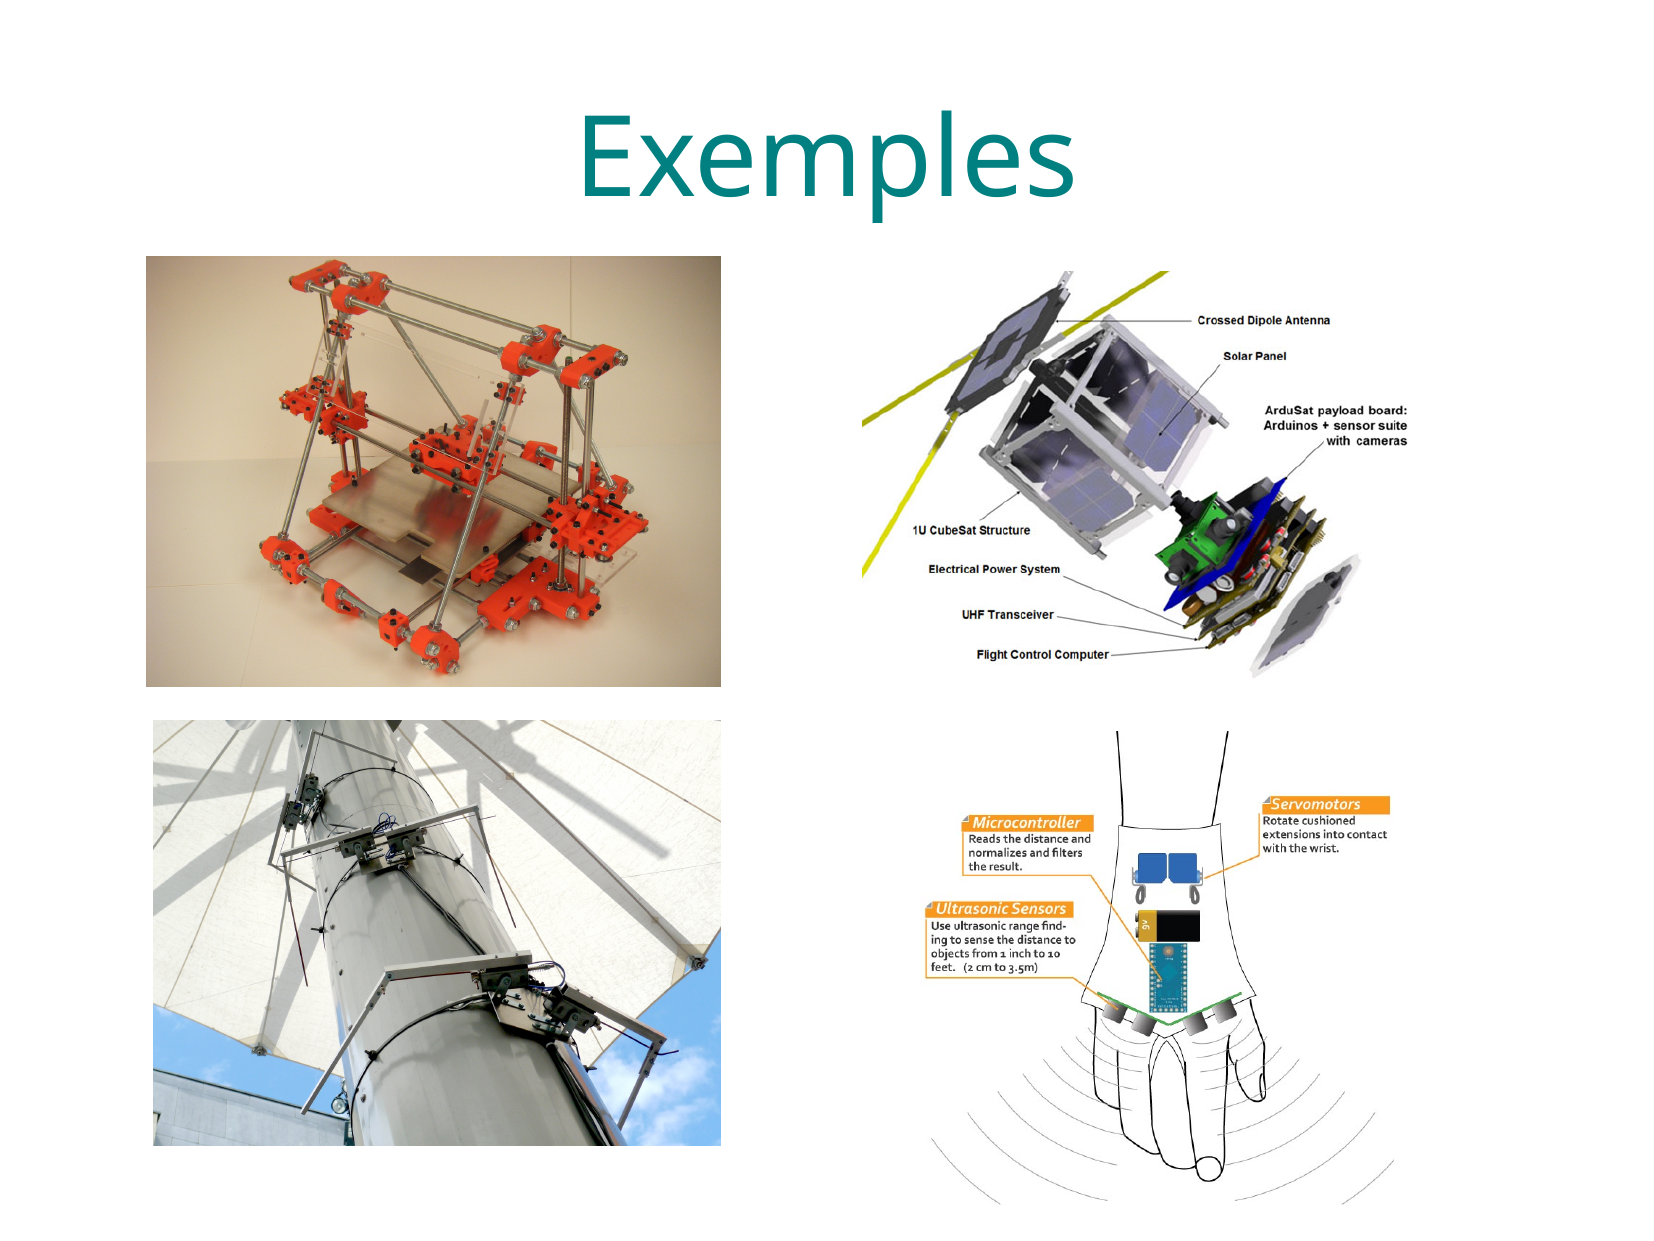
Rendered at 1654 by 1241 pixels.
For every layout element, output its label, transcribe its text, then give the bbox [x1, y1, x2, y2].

picture [153, 720, 721, 1146]
picture [146, 256, 721, 687]
picture [862, 271, 1430, 697]
picture [921, 731, 1394, 1205]
title Exemples [82, 49, 1571, 257]
